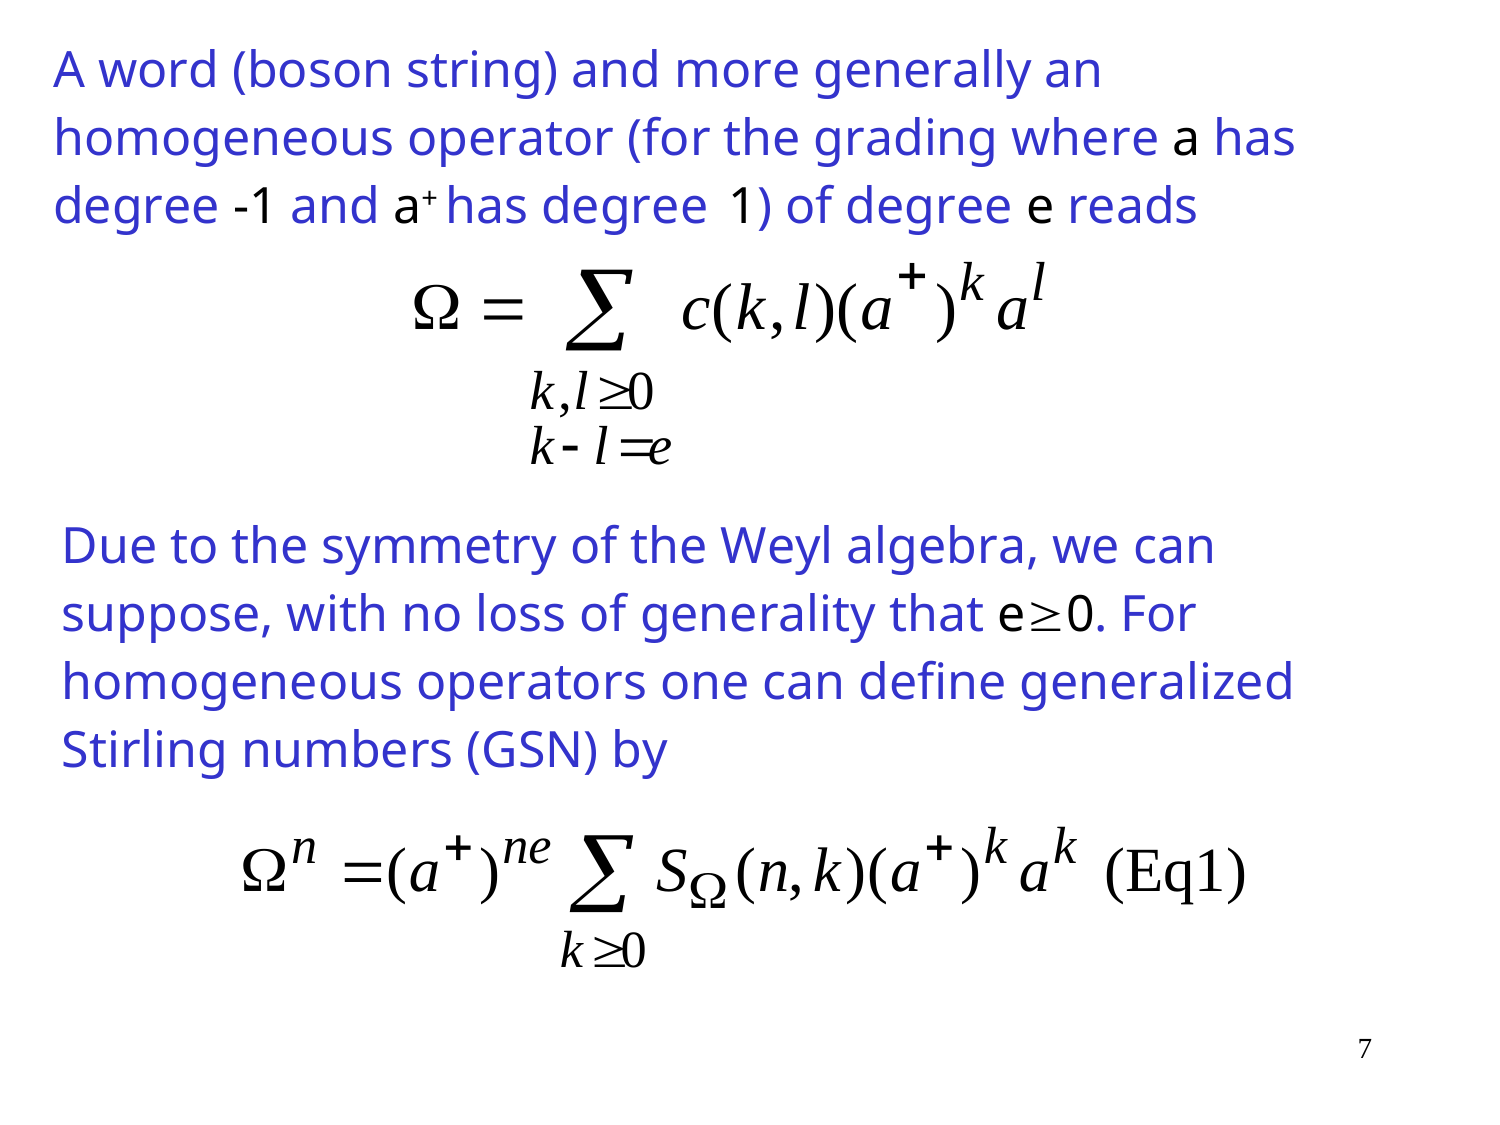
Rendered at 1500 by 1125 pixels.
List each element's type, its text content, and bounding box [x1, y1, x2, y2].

text_box A word (boson string) and more generally an homogeneous operator (for the grading where a has degree -1 and a+ has degree 1) of degree e reads [38, 26, 1325, 247]
chart [232, 807, 1258, 981]
text_box Due to the symmetry of the Weyl algebra, we can suppose, with no loss of generality that e0. For homogeneous operators one can define generalized Stirling numbers (GSN) by [46, 502, 1413, 760]
chart [402, 247, 1064, 490]
